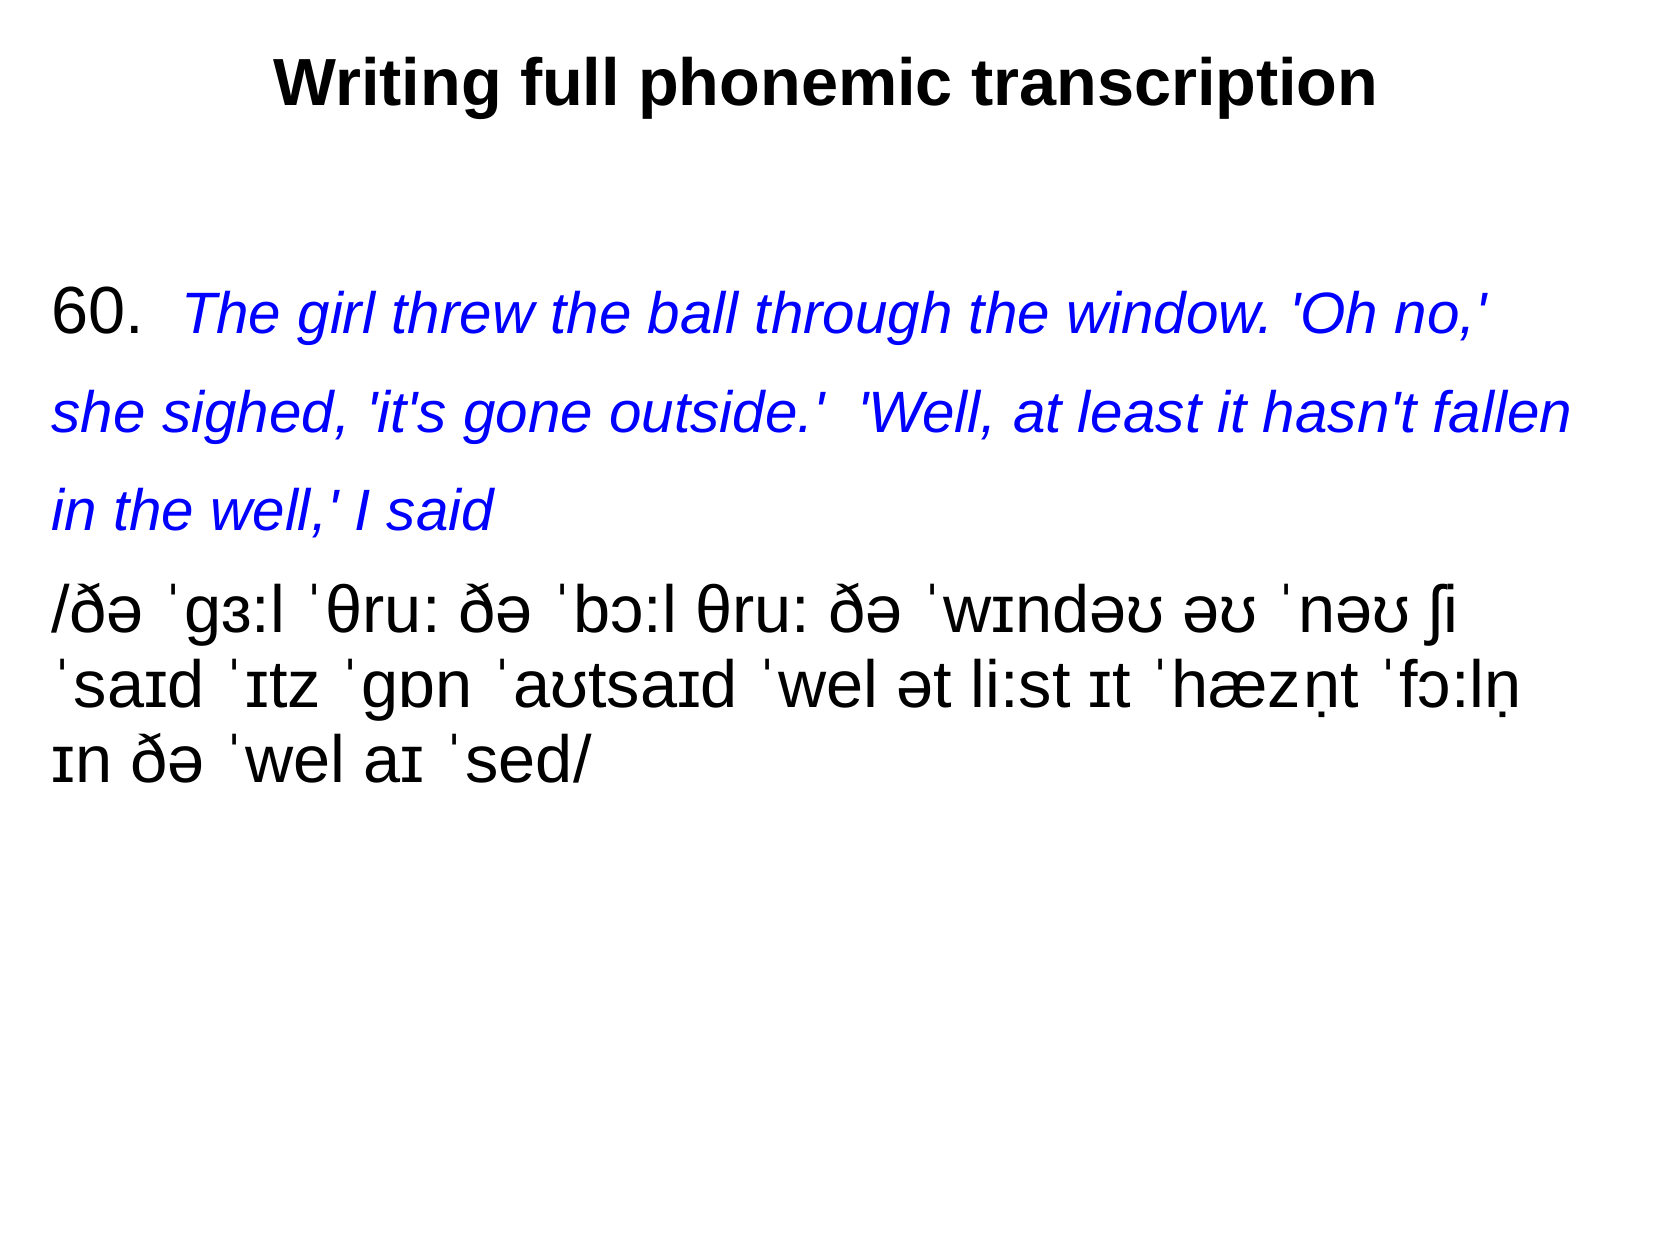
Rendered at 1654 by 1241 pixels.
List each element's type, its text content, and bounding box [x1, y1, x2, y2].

title Writing full phonemic transcription [82, 0, 1571, 131]
list 60. The girl threw the ball through the window. 'Oh no,' she sighed, 'it's gone outside.' 'Well, at least it hasn't fallen in the well,' I said /ðə ˈgɜ:l ˈθru: ðə ˈbɔ:l θru: ðə ˈwɪndəʊ əʊ ˈnəʊ ʃi ˈsaɪd ˈɪtz ˈgɒn ˈaʊtsaɪd ˈwel ət li:st ɪt ˈhæzṇt ˈfɔ:lṇ ɪn ðə ˈwel aɪ ˈsed/ [51, 131, 1595, 1190]
